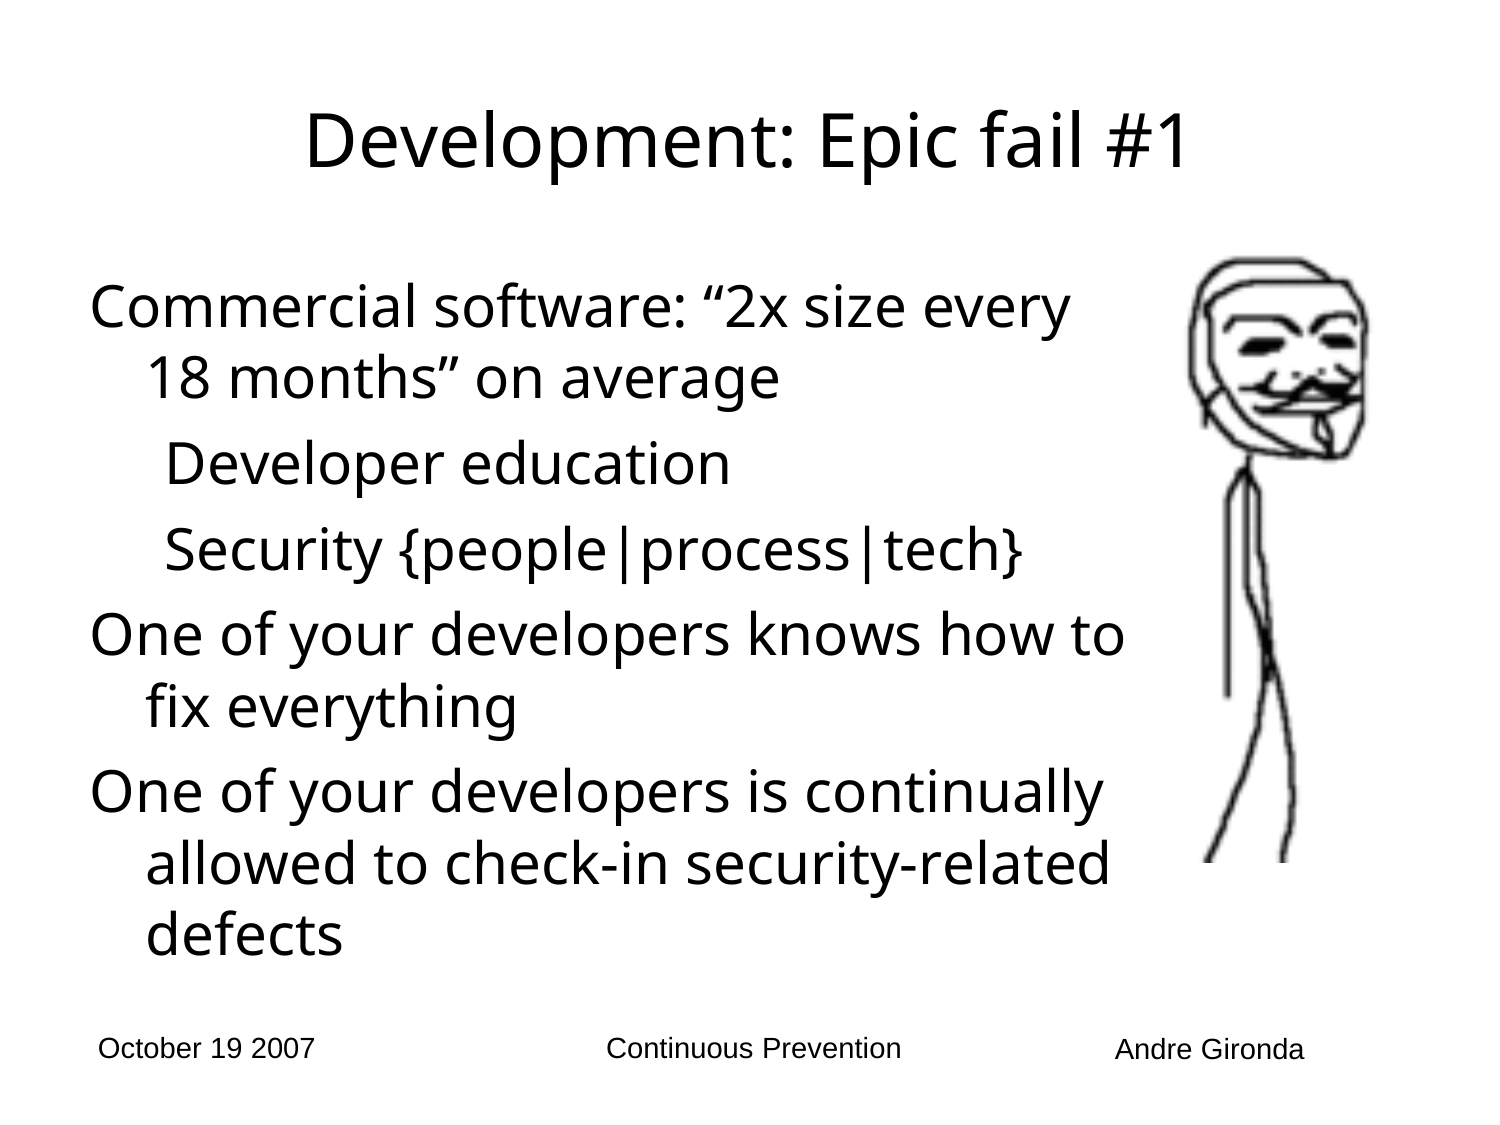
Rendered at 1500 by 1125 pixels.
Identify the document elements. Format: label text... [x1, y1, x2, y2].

picture [1175, 237, 1413, 863]
list Commercial software: “2x size every 18 months” on average Developer education Security {people|process|tech} One of your developers knows how to fix everything One of your developers is continually allowed to check-in security-related defects [74, 262, 1163, 1006]
title Development: Epic fail #1 [75, 45, 1426, 233]
